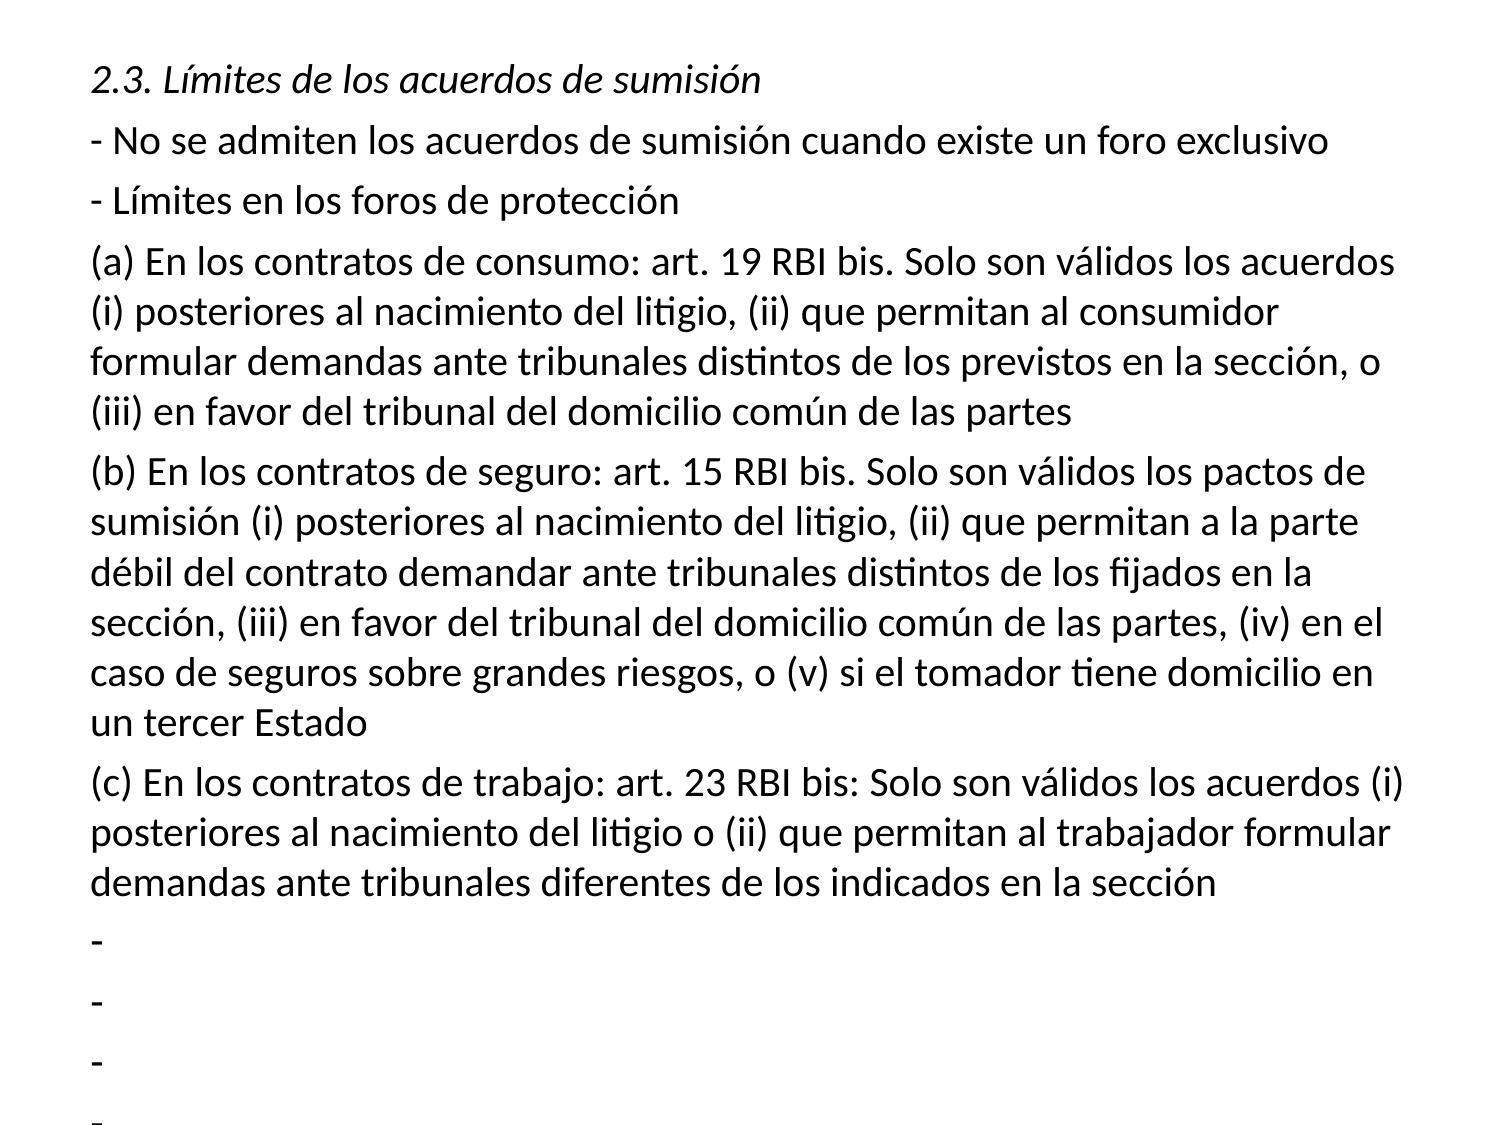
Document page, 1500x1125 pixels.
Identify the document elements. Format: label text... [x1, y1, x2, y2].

list 2.3. Límites de los acuerdos de sumisión - No se admiten los acuerdos de sumisión cuando existe un foro exclusivo - Límites en los foros de protección (a) En los contratos de consumo: art. 19 RBI bis. Solo son válidos los acuerdos (i) posteriores al nacimiento del litigio, (ii) que permitan al consumidor formular demandas ante tribunales distintos de los previstos en la sección, o (iii) en favor del tribunal del domicilio común de las partes (b) En los contratos de seguro: art. 15 RBI bis. Solo son válidos los pactos de sumisión (i) posteriores al nacimiento del litigio, (ii) que permitan a la parte débil del contrato demandar ante tribunales distintos de los fijados en la sección, (iii) en favor del tribunal del domicilio común de las partes, (iv) en el caso de seguros sobre grandes riesgos, o (v) si el tomador tiene domicilio en un tercer Estado (c) En los contratos de trabajo: art. 23 RBI bis: Solo son válidos los acuerdos (i) posteriores al nacimiento del litigio o (ii) que permitan al trabajador formular demandas ante tribunales diferentes de los indicados en la sección [75, 44, 1426, 1033]
